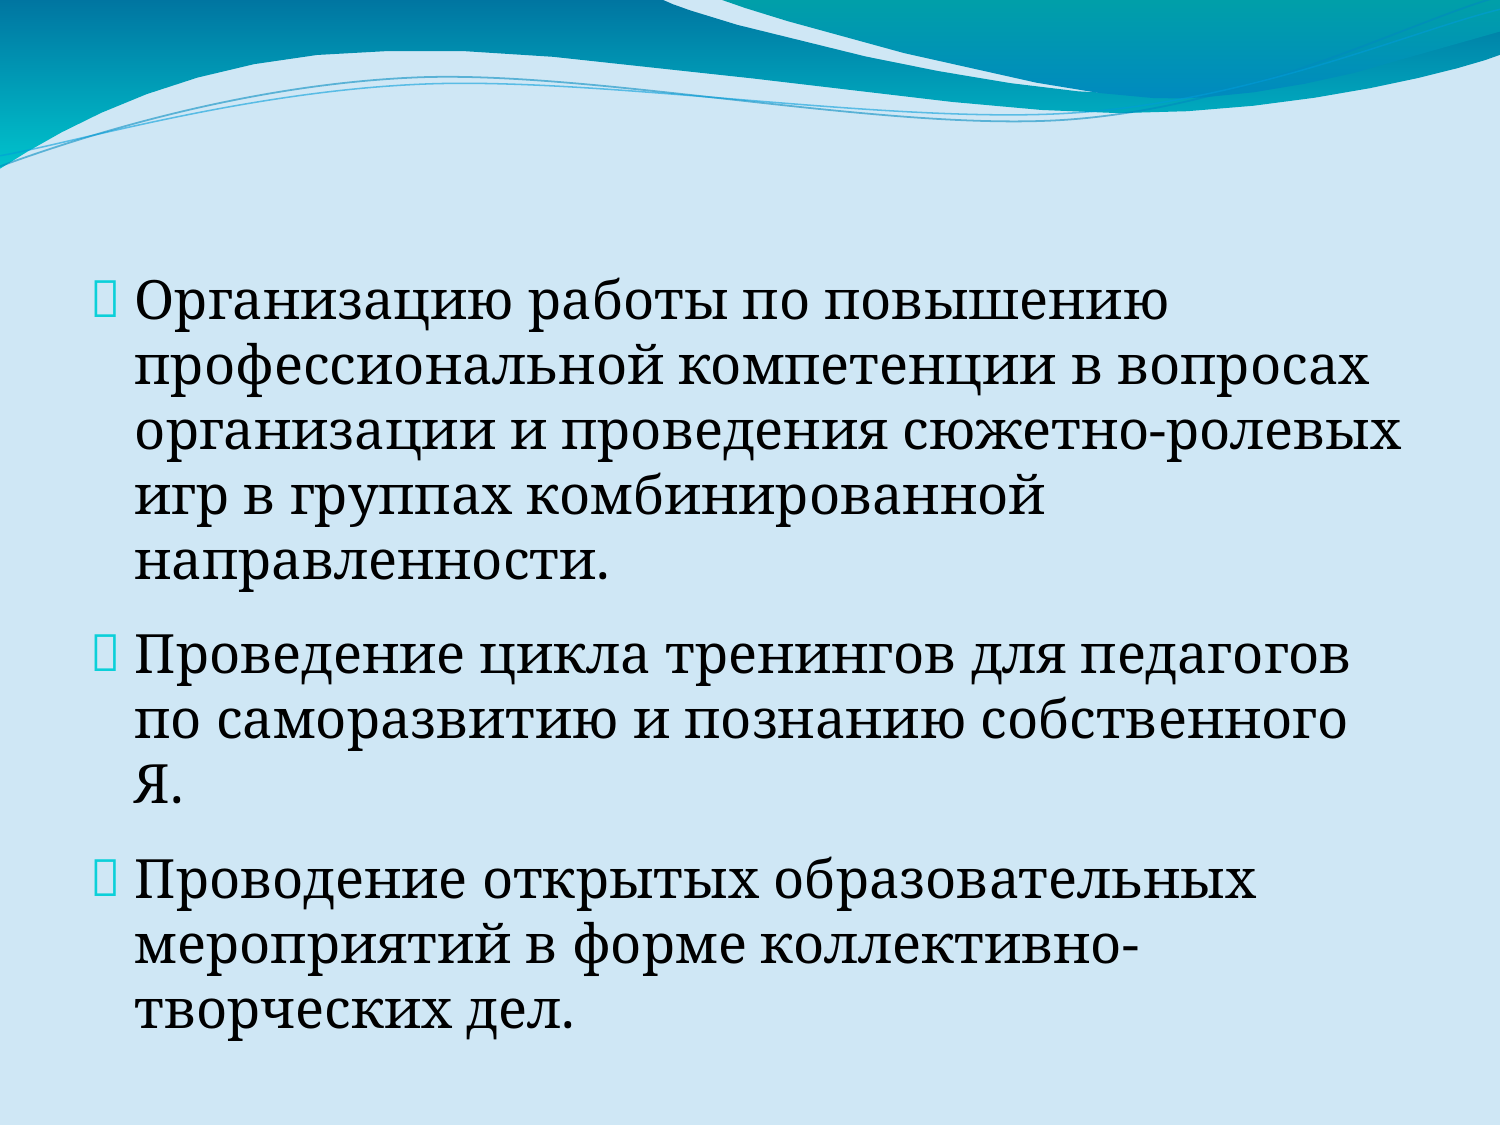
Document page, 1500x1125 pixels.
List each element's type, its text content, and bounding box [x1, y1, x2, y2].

list Организацию работы по повышению профессиональной компетенции в вопросах организации и проведения сюжетно-ролевых игр в группах комбинированной направленности. Проведение цикла тренингов для педагогов по саморазвитию и познанию собственного Я. Проводение открытых образовательных мероприятий в форме коллективно-творческих дел. [75, 257, 1425, 1038]
title Предложения: [75, 70, 1425, 223]
